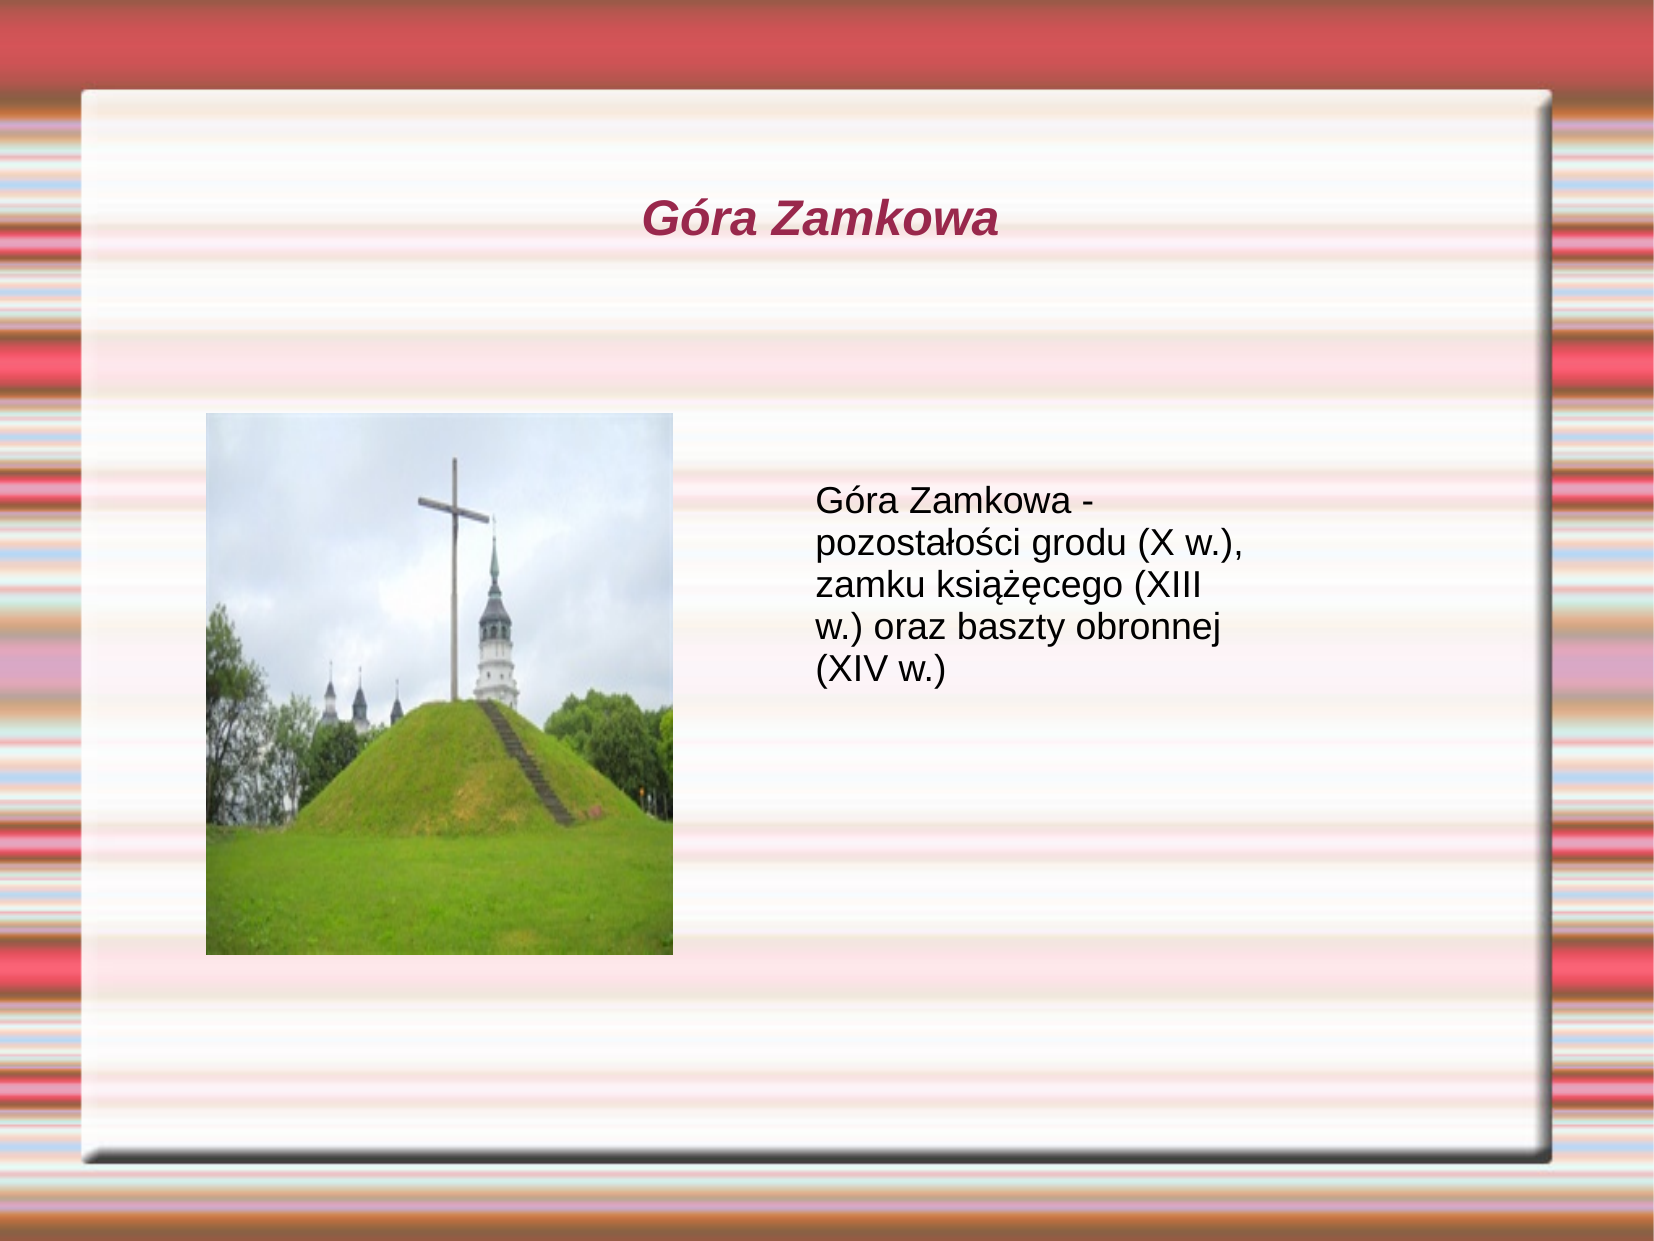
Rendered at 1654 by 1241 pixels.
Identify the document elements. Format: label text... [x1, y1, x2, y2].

picture [0, 0, 1654, 1241]
title Góra Zamkowa [121, 114, 1534, 322]
text_box Góra Zamkowa - pozostałości grodu (X w.), zamku książęcego (XIII w.) oraz baszty obronnej (XIV w.) [800, 472, 1270, 935]
